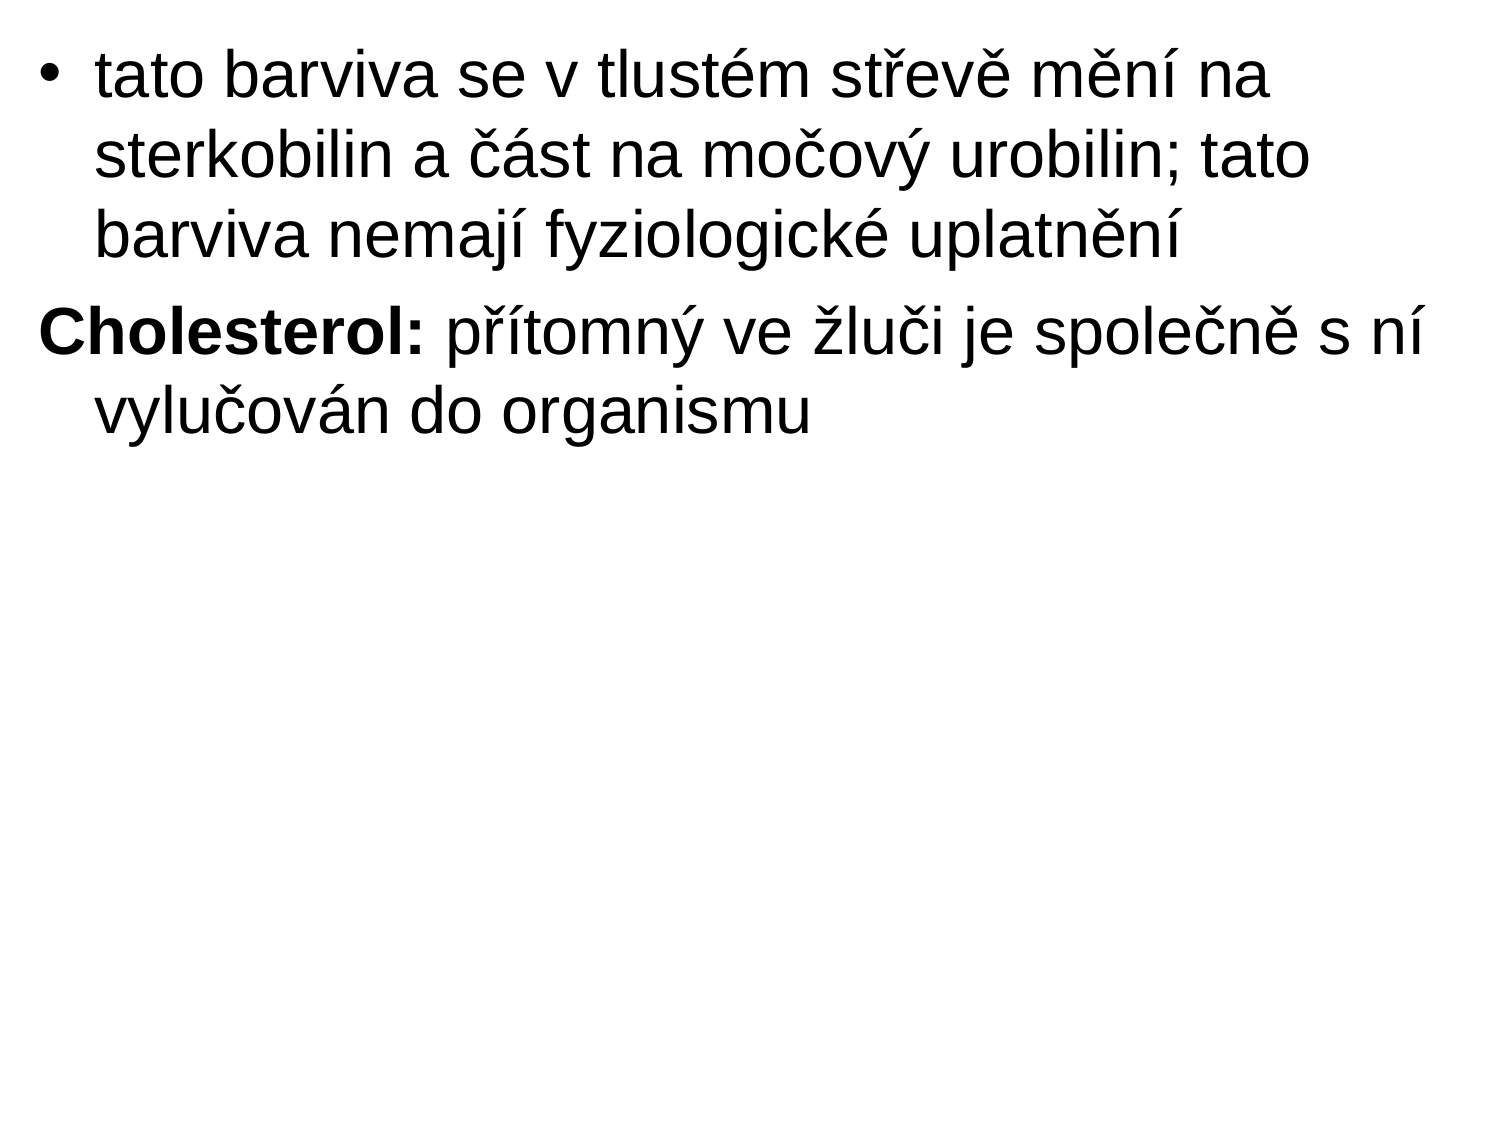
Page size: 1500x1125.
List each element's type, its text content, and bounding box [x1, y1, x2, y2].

list tato barviva se v tlustém střevě mění na sterkobilin a část na močový urobilin; tato barviva nemají fyziologické uplatnění Cholesterol: přítomný ve žluči je společně s ní vylučován do organismu [23, 23, 1477, 1010]
